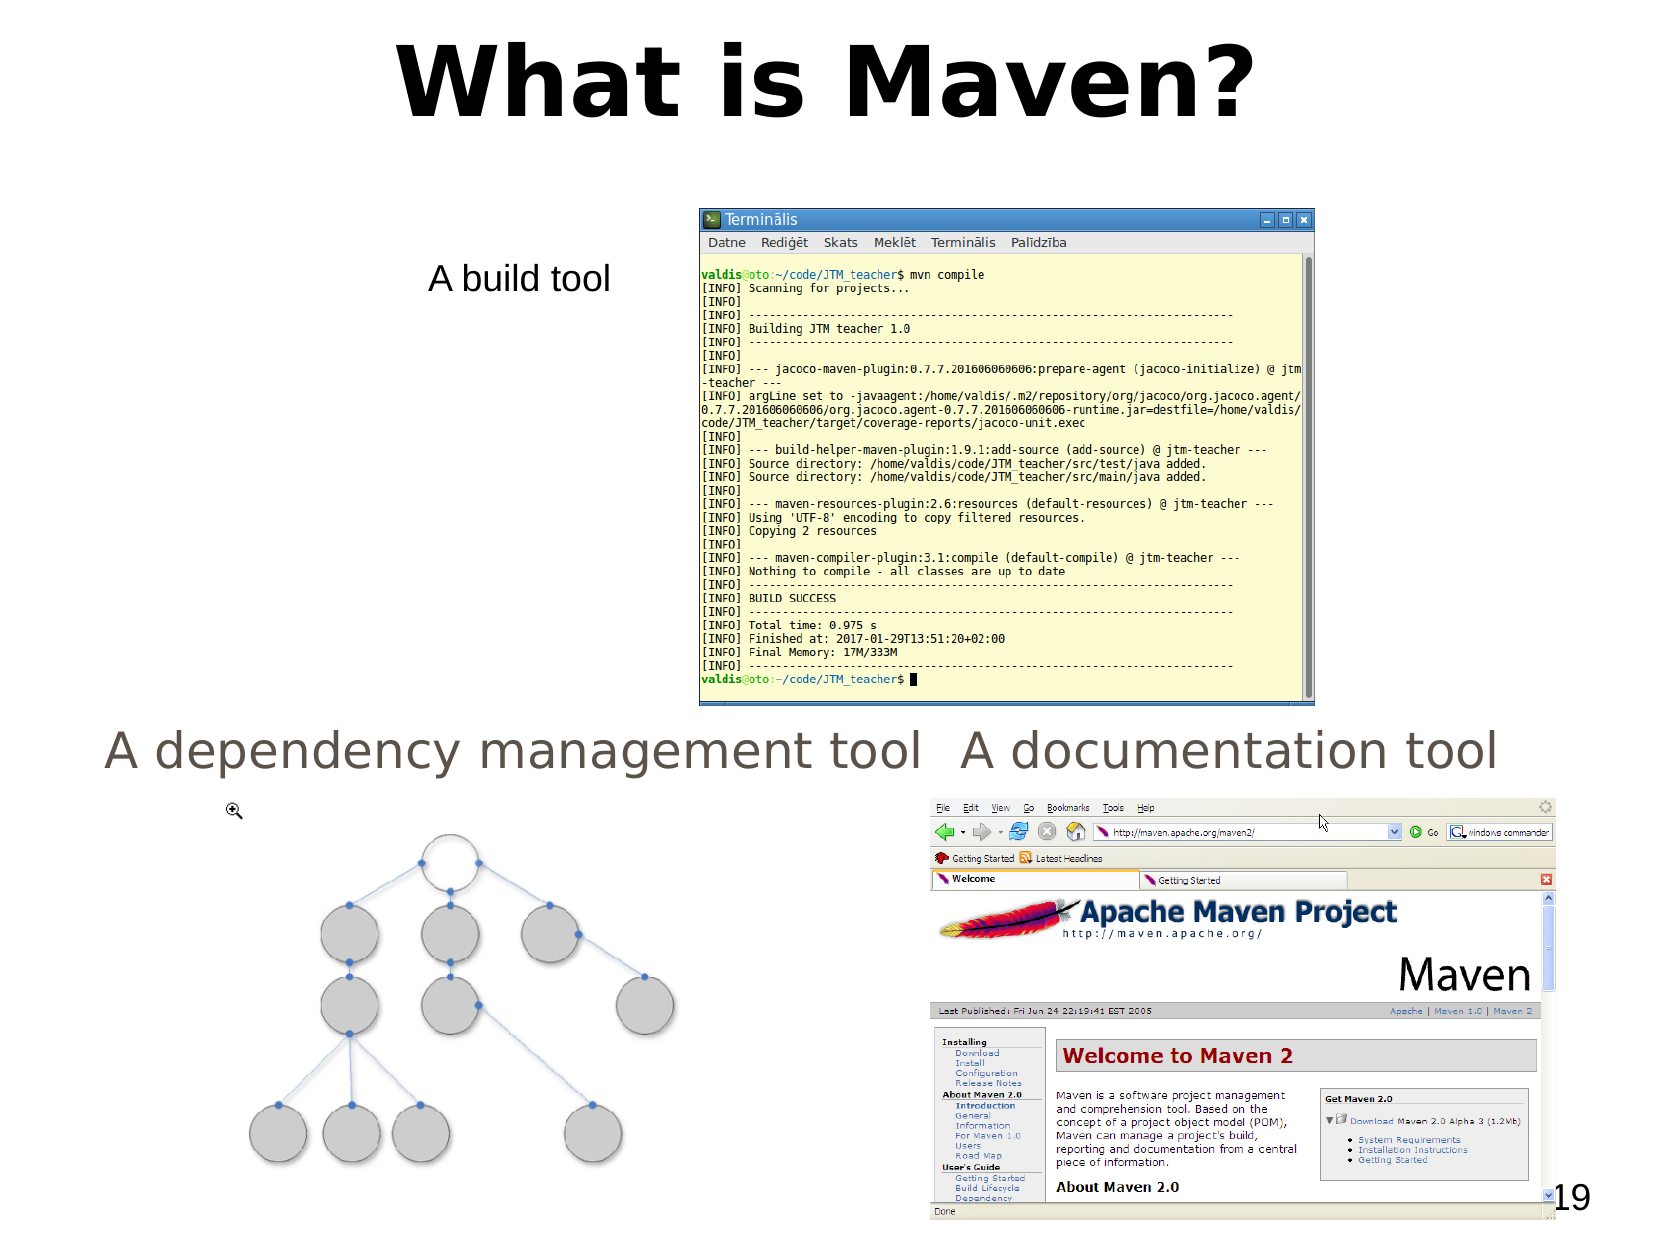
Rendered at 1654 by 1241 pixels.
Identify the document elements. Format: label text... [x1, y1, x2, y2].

text_box A build tool [413, 250, 627, 308]
picture [930, 798, 1556, 1220]
title What is Maven? [82, 49, 1571, 144]
picture [699, 208, 1315, 706]
picture [225, 789, 710, 1200]
text_box A documentation tool [945, 711, 1516, 787]
text_box A dependency management tool [89, 711, 940, 787]
